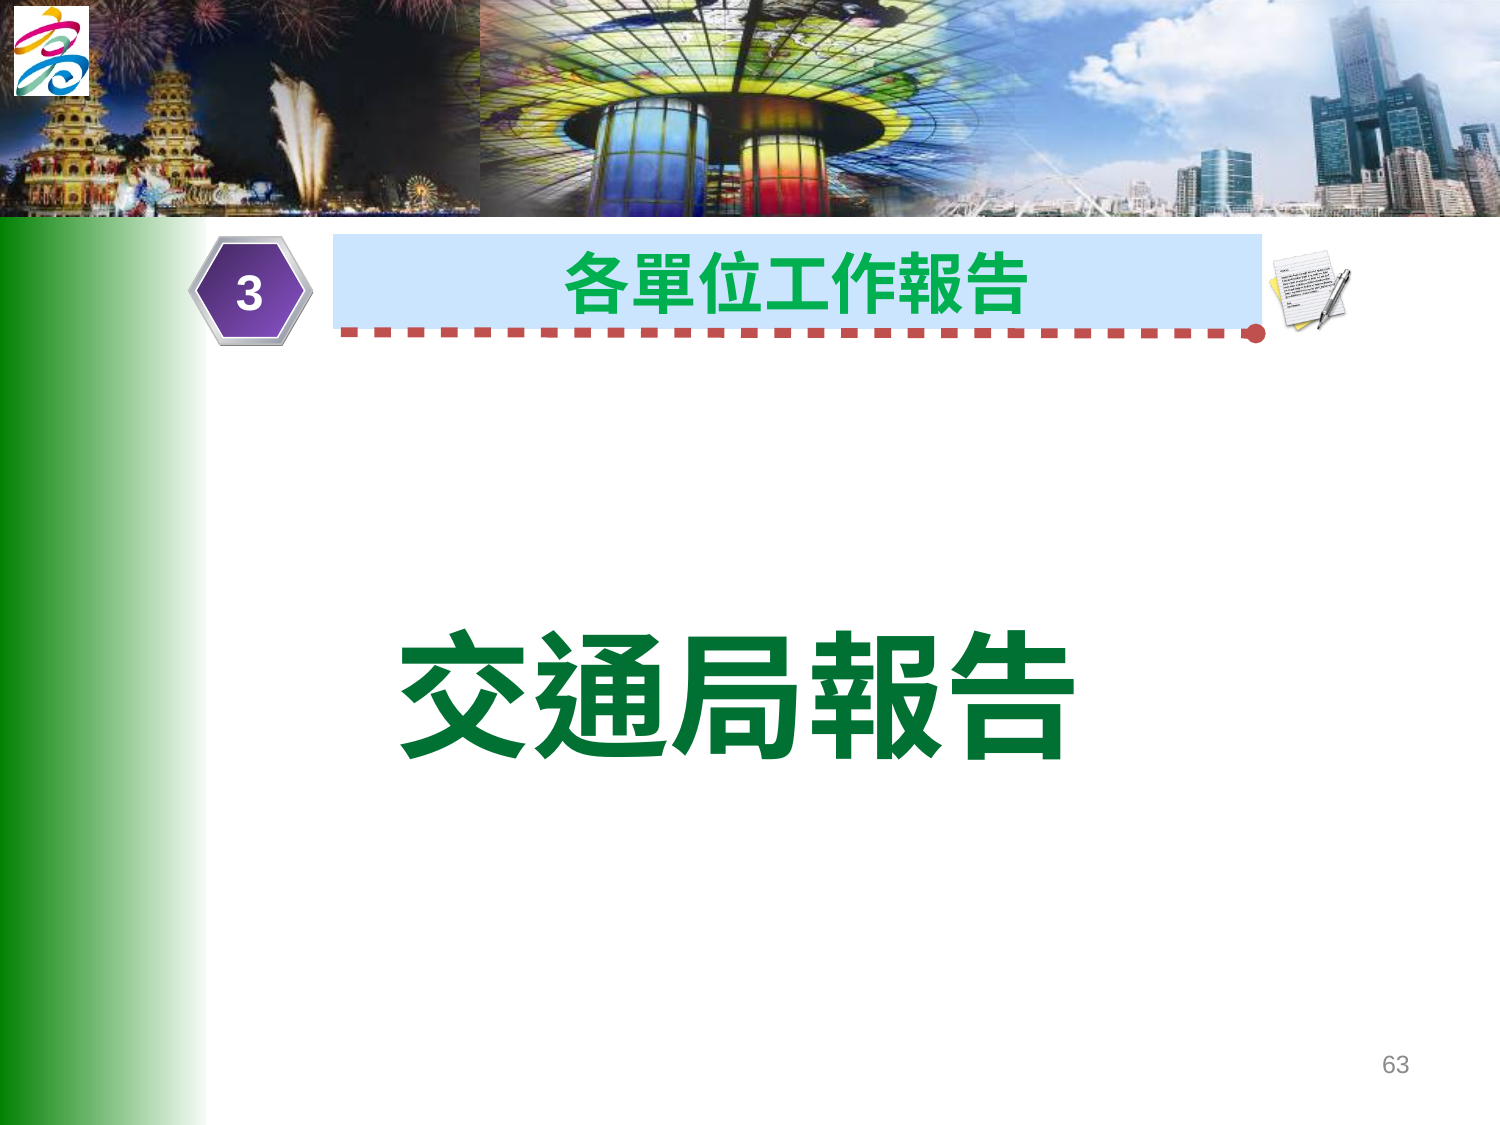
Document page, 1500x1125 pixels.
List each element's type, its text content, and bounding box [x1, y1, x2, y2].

text_box [188, 236, 314, 346]
picture [1268, 249, 1352, 333]
text_box 3 [220, 253, 279, 328]
picture [0, 0, 1500, 217]
text_box 各單位工作報告 [333, 234, 1263, 329]
title 交通局報告 [88, 385, 1388, 1000]
slide_number <編號> [1352, 1024, 1425, 1103]
